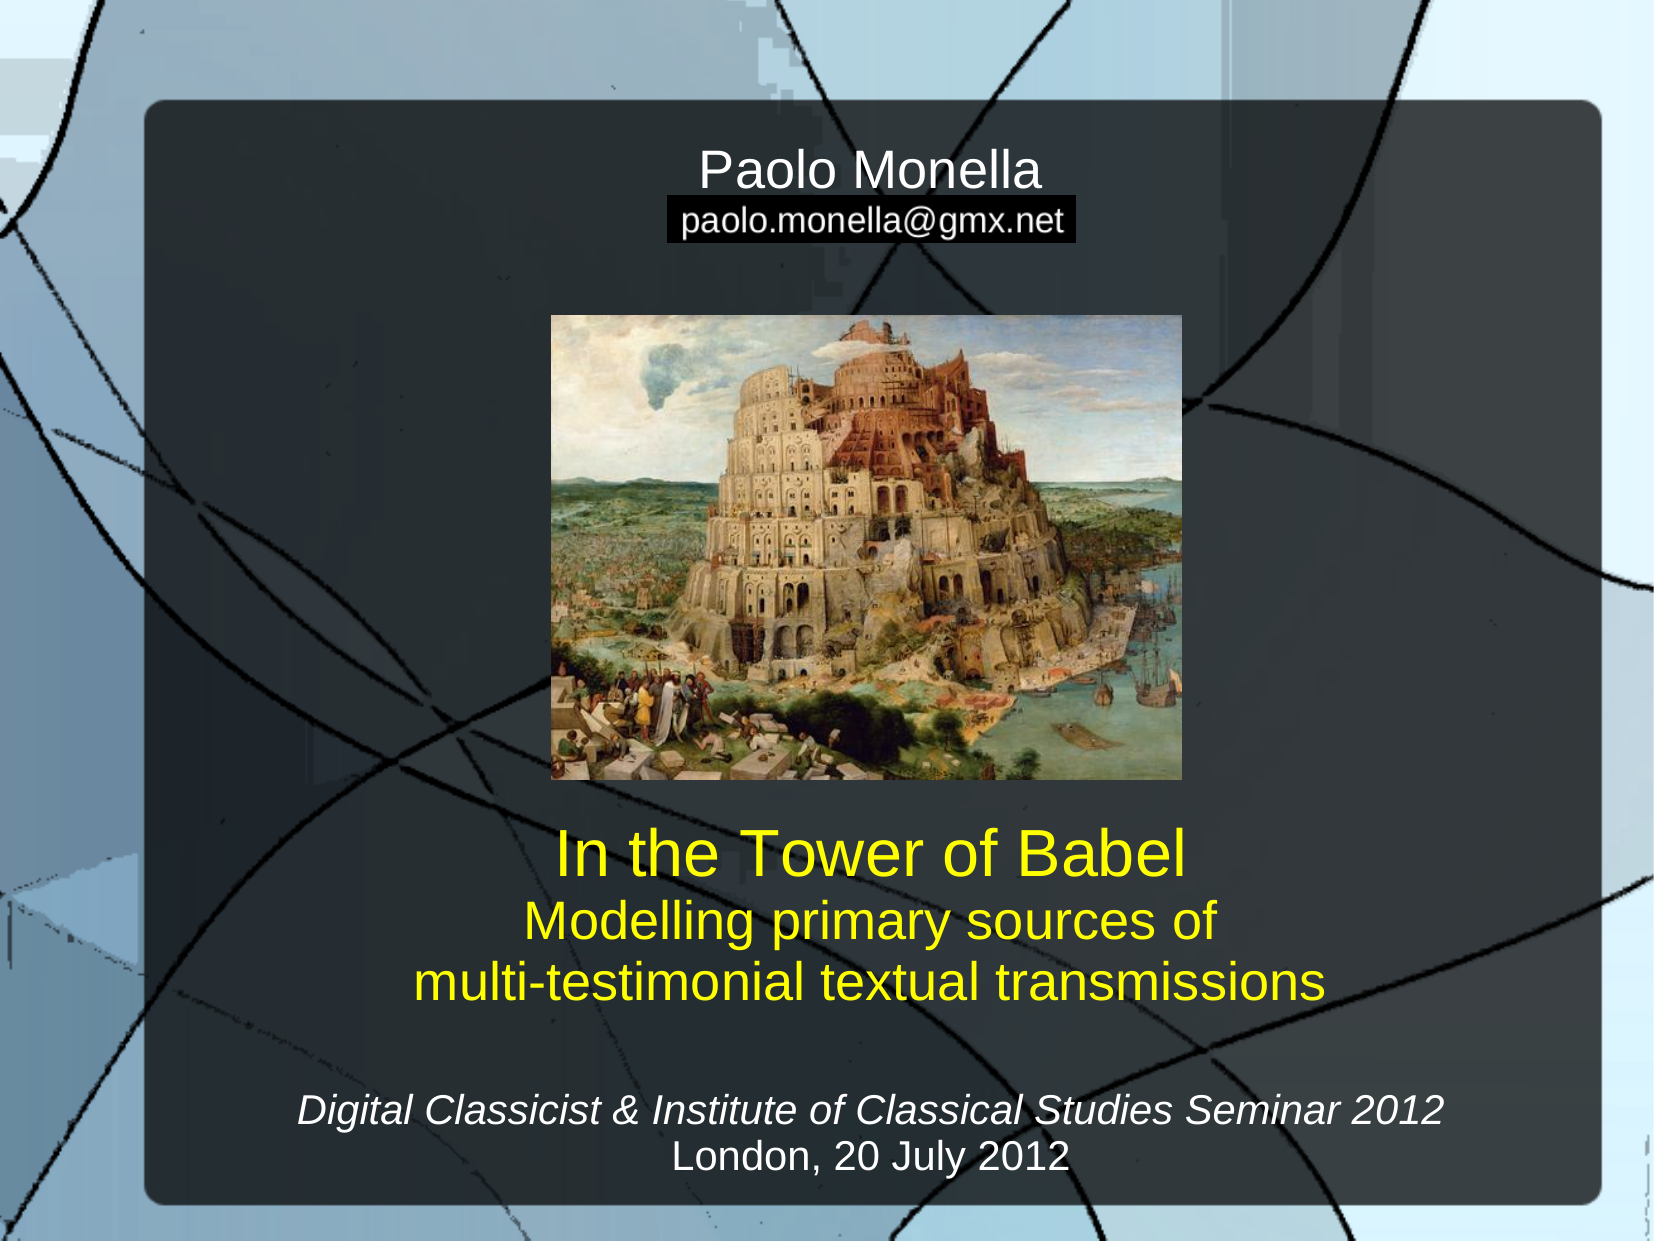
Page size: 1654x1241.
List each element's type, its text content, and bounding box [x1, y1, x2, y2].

picture [0, 0, 1654, 1241]
subtitle Paolo Monella In the Tower of Babel Modelling primary sources of multi-testimonial textual transmissions Digital Classicist & Institute of Classical Studies Seminar 2012 London, 20 July 2012 [159, 129, 1583, 1189]
